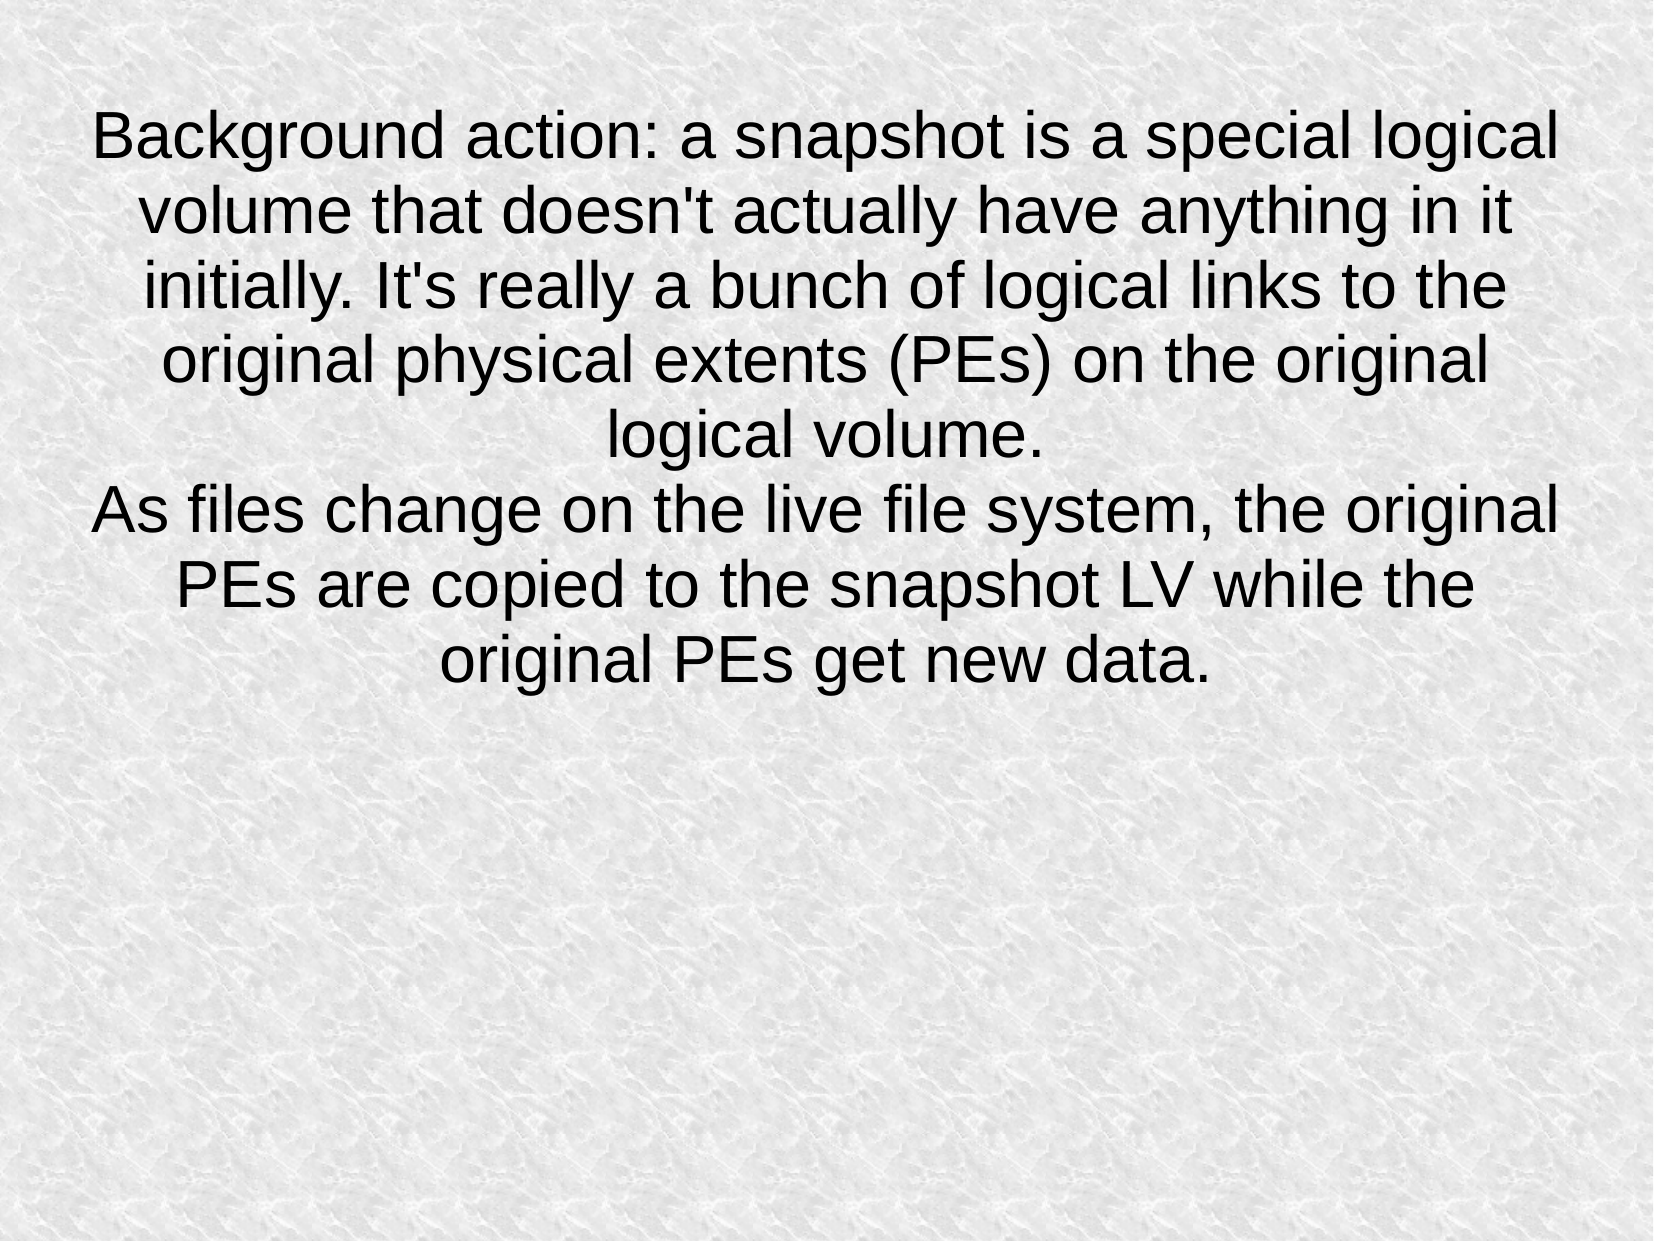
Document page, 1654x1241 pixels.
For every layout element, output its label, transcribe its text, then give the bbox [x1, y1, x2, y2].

subtitle Background action: a snapshot is a special logical volume that doesn't actually have anything in it initially. It's really a bunch of logical links to the original physical extents (PEs) on the original logical volume. As files change on the live file system, the original PEs are copied to the snapshot LV while the original PEs get new data. [82, 37, 1571, 758]
picture [0, 0, 1654, 1241]
